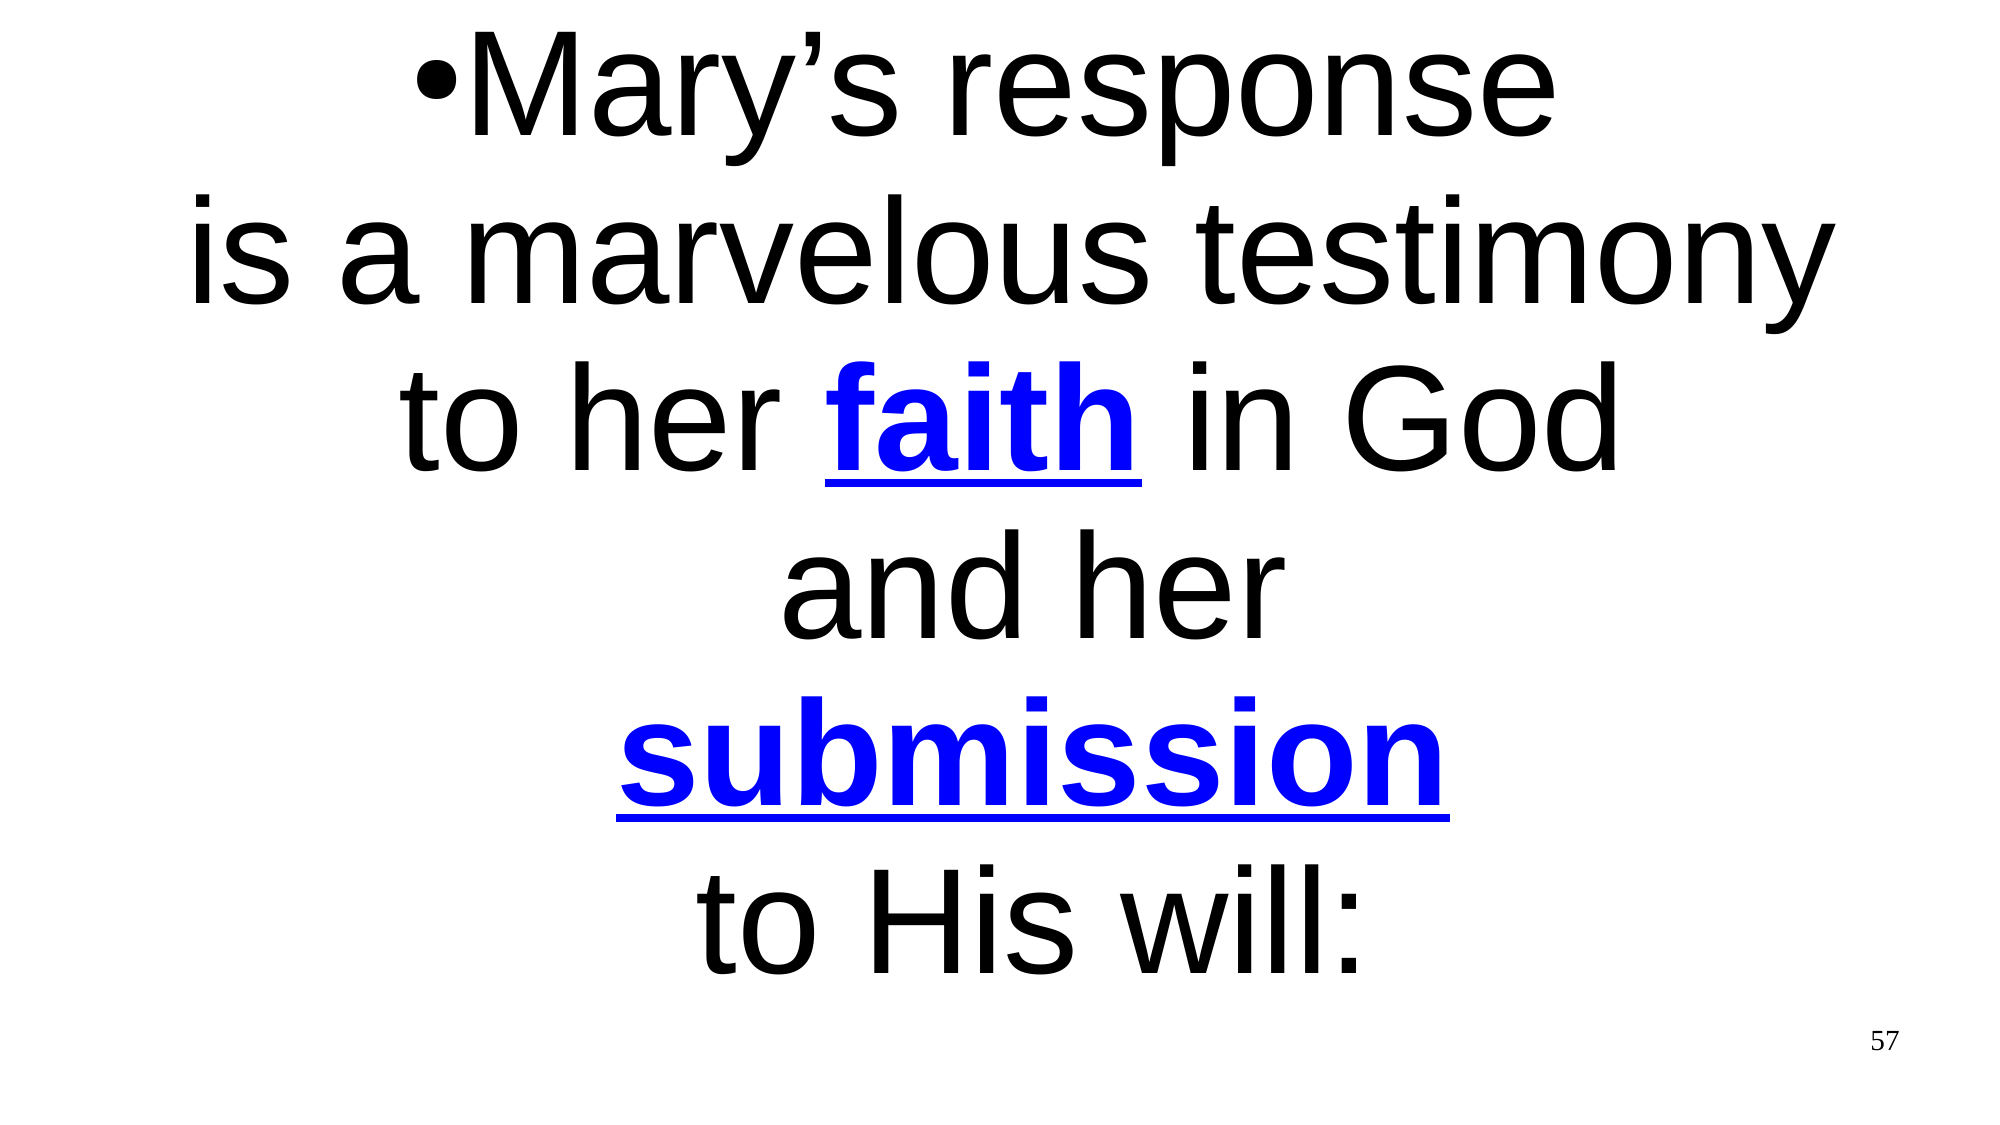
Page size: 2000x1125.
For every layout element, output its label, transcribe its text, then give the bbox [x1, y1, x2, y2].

list Mary’s response is a marvelous testimony to her faith in God and her submission to His will: [0, 0, 1996, 1123]
